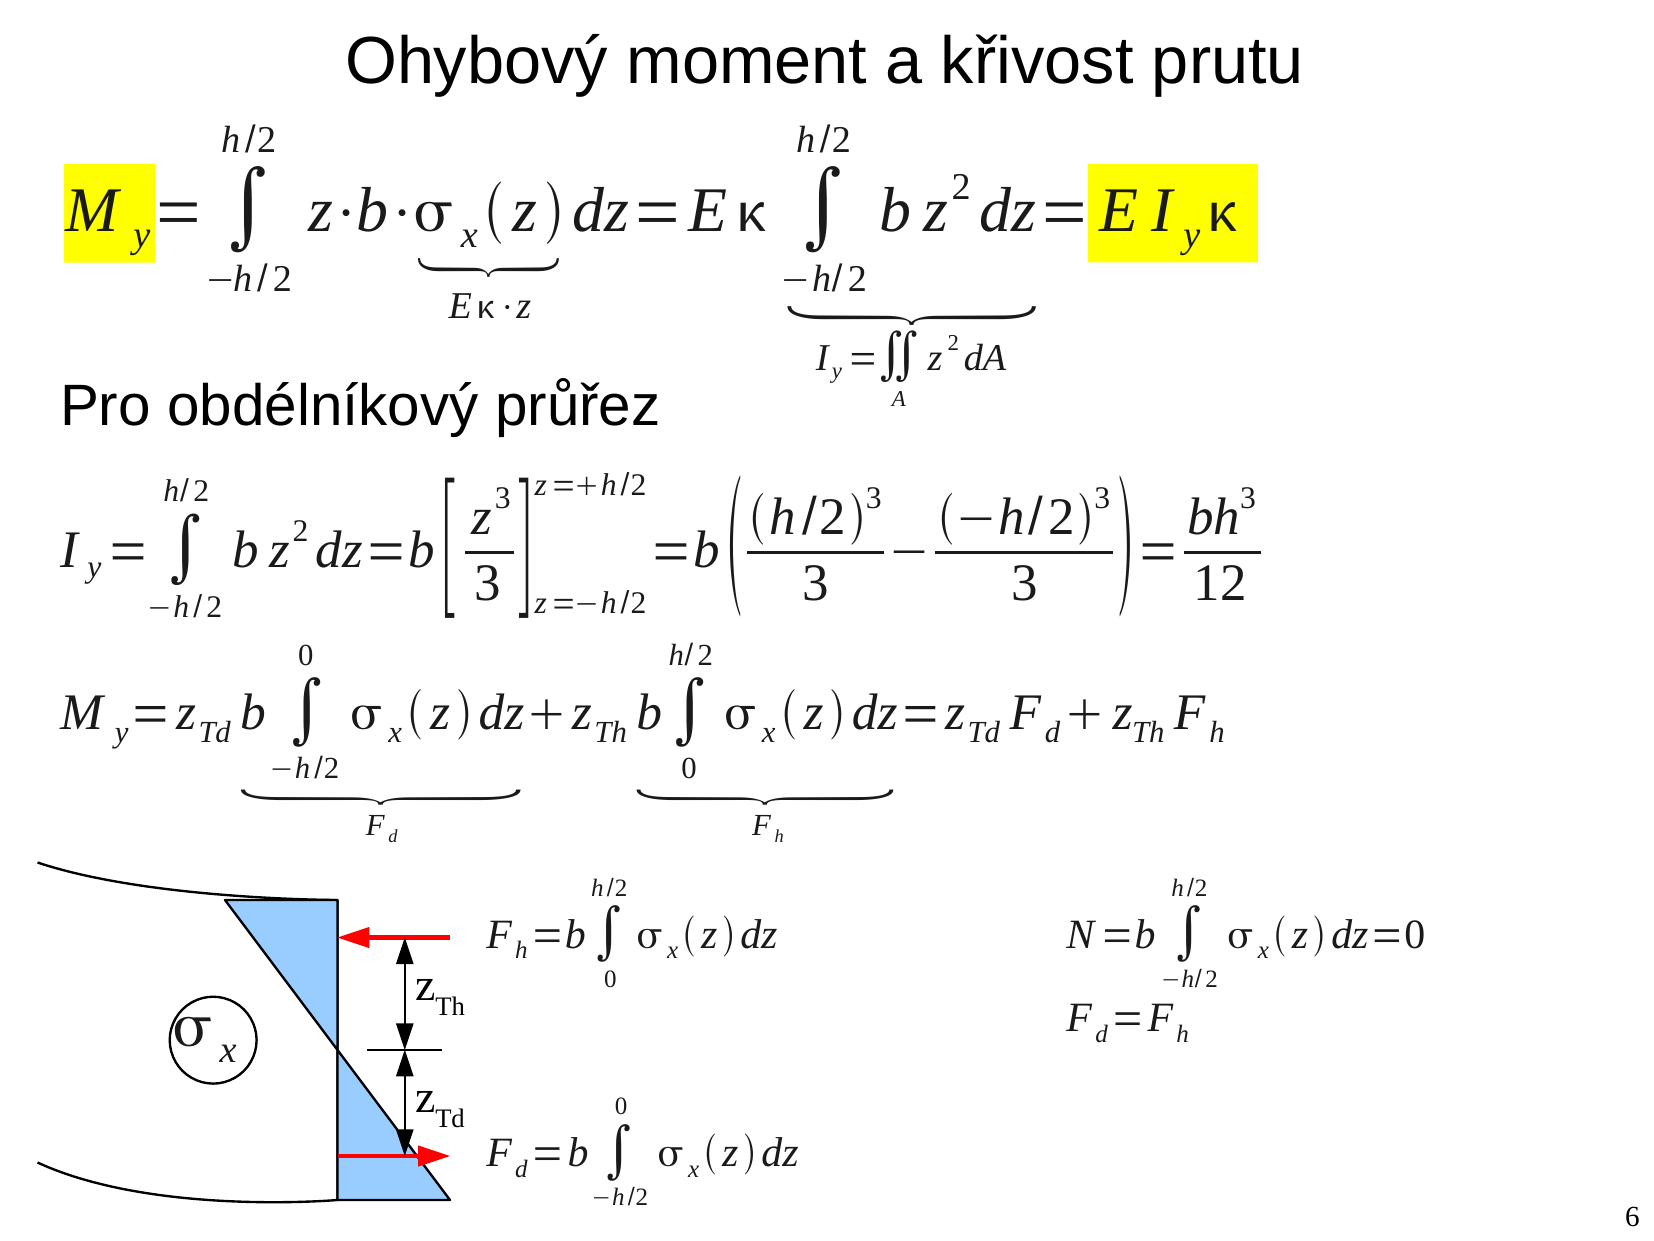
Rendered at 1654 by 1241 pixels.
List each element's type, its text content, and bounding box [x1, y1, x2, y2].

title Ohybový moment a křivost prutu [37, 8, 1613, 113]
chart [468, 1093, 808, 1212]
text_box zTh [400, 952, 480, 1033]
chart [468, 875, 788, 994]
chart [37, 468, 1275, 623]
text_box [225, 900, 451, 1201]
text_box Pro obdélníkový průřez [45, 365, 1133, 453]
chart [247, 1063, 253, 1071]
chart [171, 998, 253, 1071]
chart [37, 640, 1238, 847]
text_box zTd [400, 1064, 480, 1145]
chart [147, 990, 253, 1071]
chart [1048, 875, 1437, 1048]
chart [37, 120, 1259, 412]
